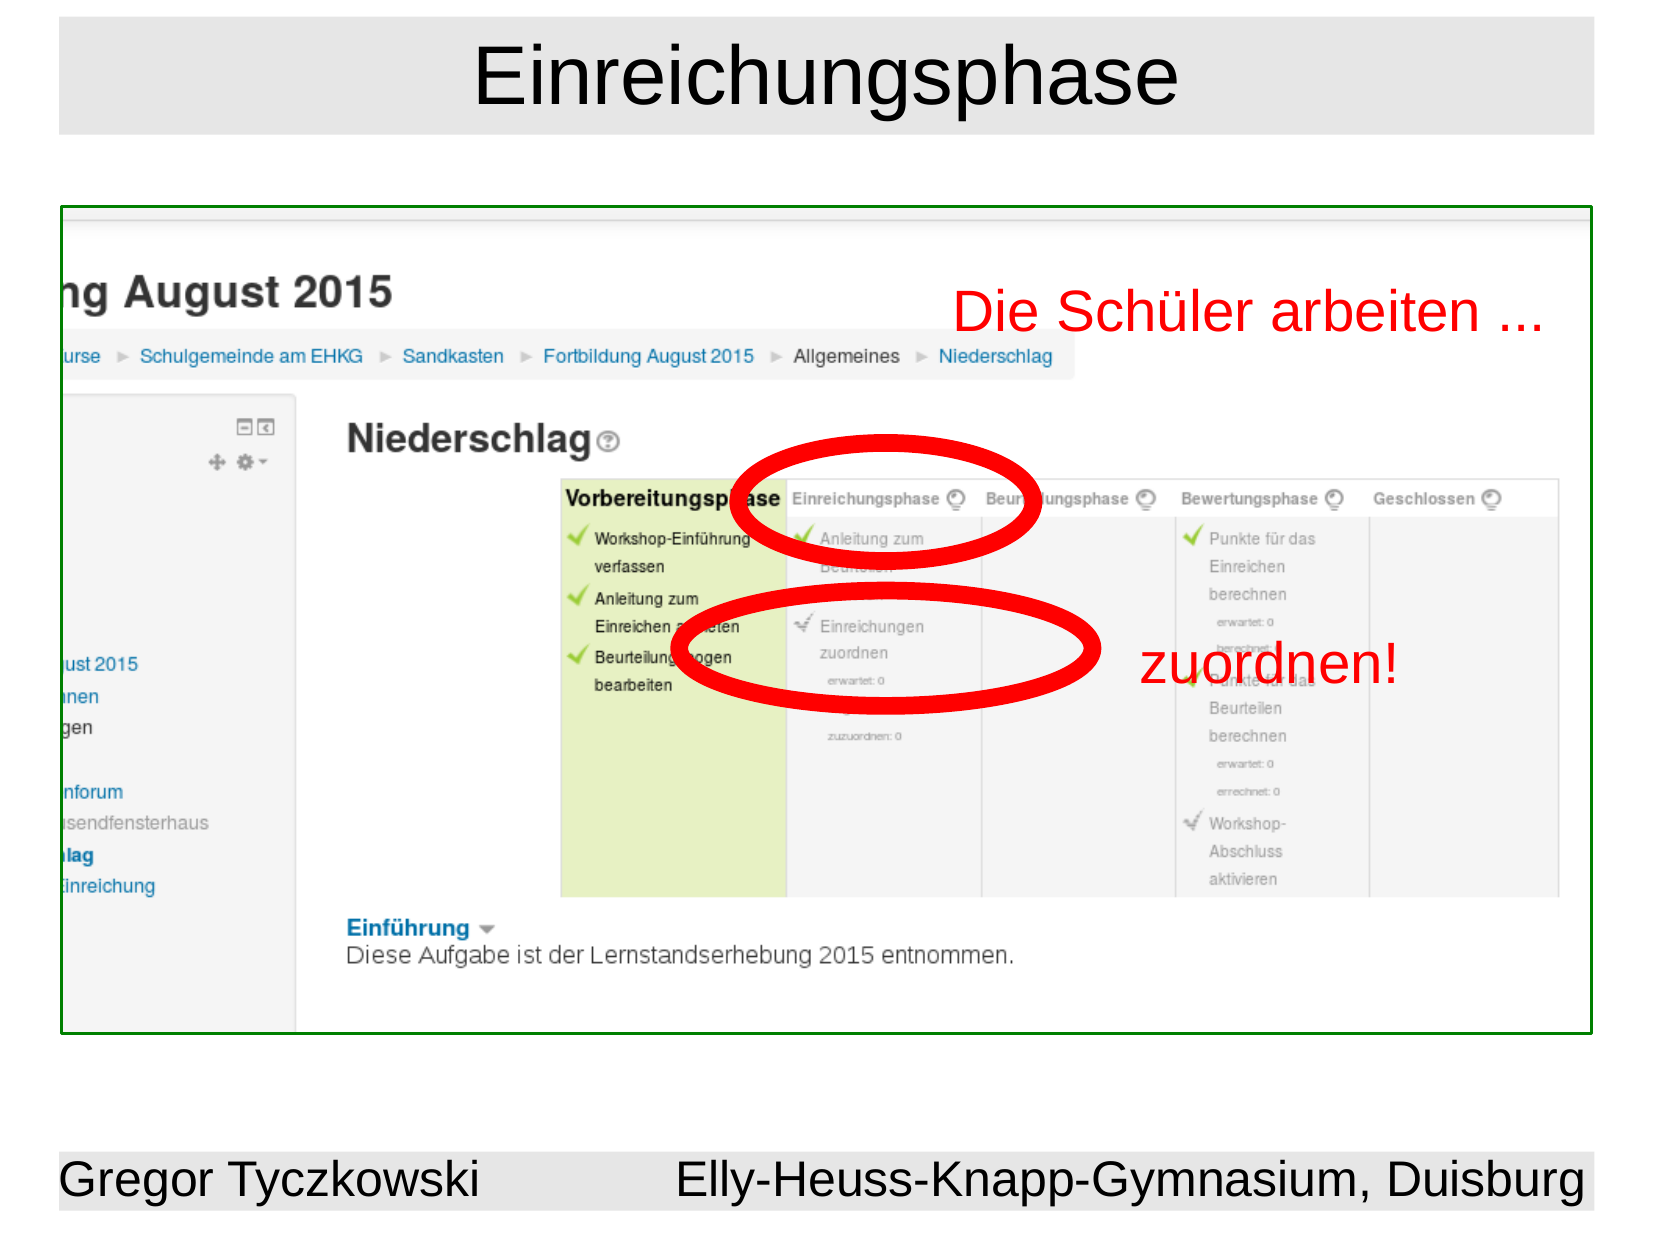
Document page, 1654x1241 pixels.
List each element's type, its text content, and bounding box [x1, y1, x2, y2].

text_box [679, 590, 1093, 706]
title Einreichungsphase [59, 16, 1595, 135]
list Gregor Tyczkowski Elly-Heuss-Knapp-Gymnasium, Duisburg [59, 1151, 1595, 1211]
text_box zuordnen! [1122, 620, 1418, 706]
text_box Die Schüler arbeiten ... [935, 268, 1565, 355]
text_box [738, 442, 1034, 562]
picture [63, 208, 1591, 1033]
